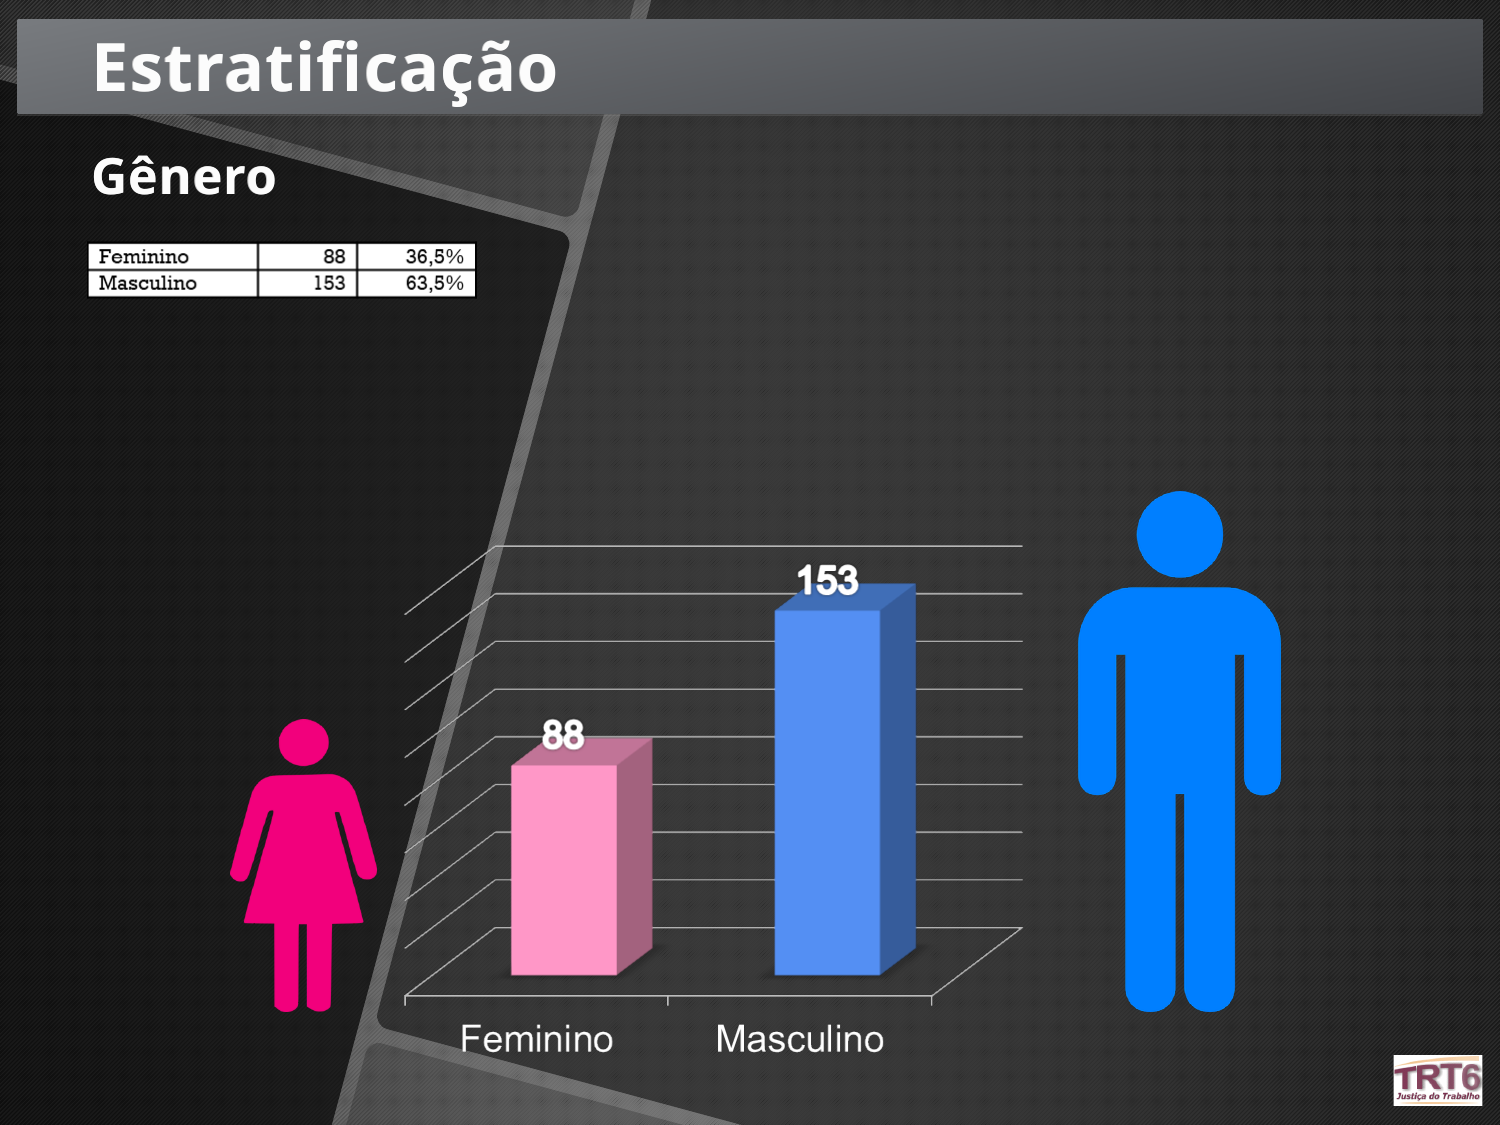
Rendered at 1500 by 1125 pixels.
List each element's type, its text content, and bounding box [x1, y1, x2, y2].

picture [1049, 491, 1310, 1012]
picture [1393, 1055, 1483, 1106]
text_box [18, 19, 1482, 114]
picture [230, 719, 367, 1012]
text_box Gênero [77, 137, 1270, 212]
chart [367, 510, 1062, 1085]
text_box Estratificação [77, 18, 1270, 113]
picture [87, 236, 477, 308]
